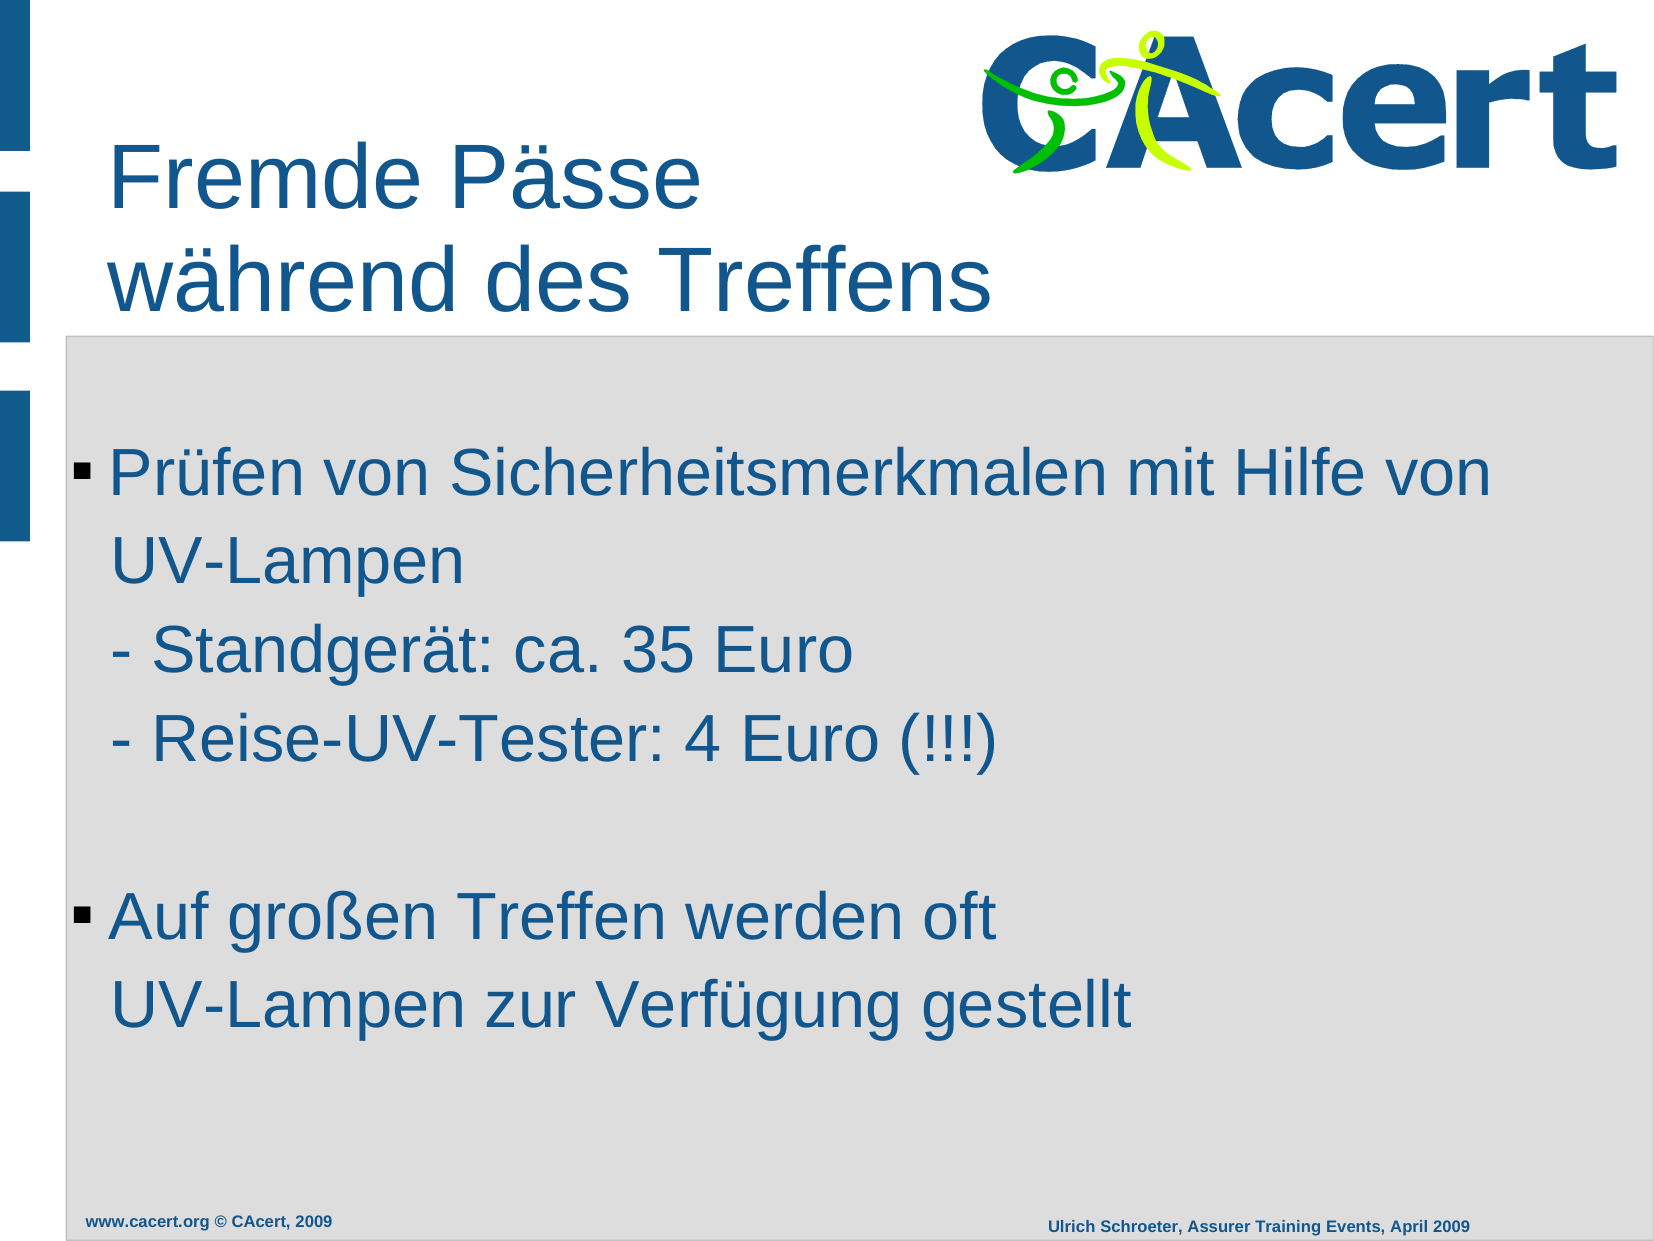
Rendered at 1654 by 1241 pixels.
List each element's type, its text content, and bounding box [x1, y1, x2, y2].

text_box Fremde Pässe während des Treffens [92, 118, 1010, 338]
text_box Prüfen von Sicherheitsmerkmalen mit Hilfe von UV-Lampen - Standgerät: ca. 35 Euro - Reise-UV-Tester: 4 Euro (!!!) Auf großen Treffen werden oft UV-Lampen zur Verfügung gestellt [59, 413, 1509, 1050]
